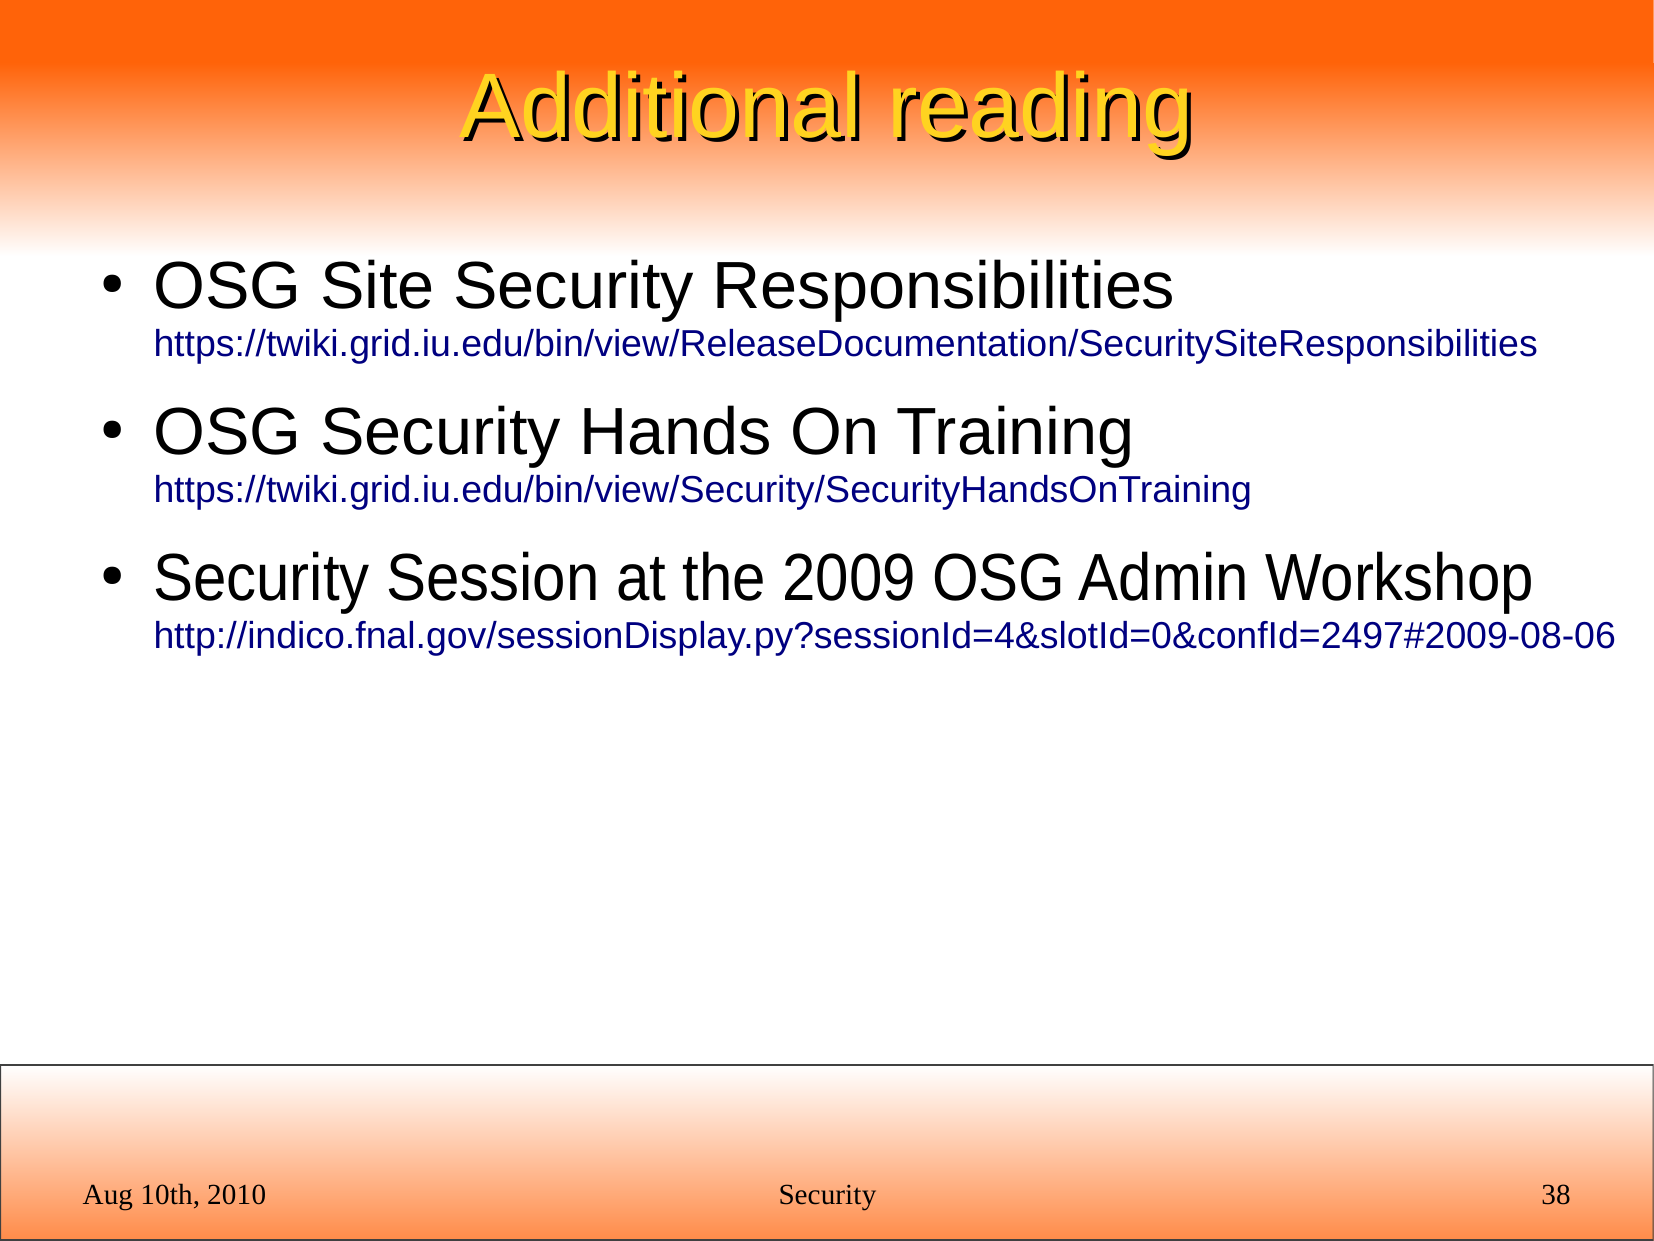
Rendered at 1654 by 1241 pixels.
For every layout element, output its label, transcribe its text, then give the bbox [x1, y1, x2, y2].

list OSG Site Security Responsibilities https://twiki.grid.iu.edu/bin/view/ReleaseDocumentation/SecuritySiteResponsibilities OSG Security Hands On Training https://twiki.grid.iu.edu/bin/view/Security/SecurityHandsOnTraining Security Session at the 2009 OSG Admin Workshop http://indico.fnal.gov/sessionDisplay.py?sessionId=4&slotId=0&confId=2497#2009-08-06 [82, 247, 1646, 1067]
title Additional reading [82, 9, 1571, 202]
